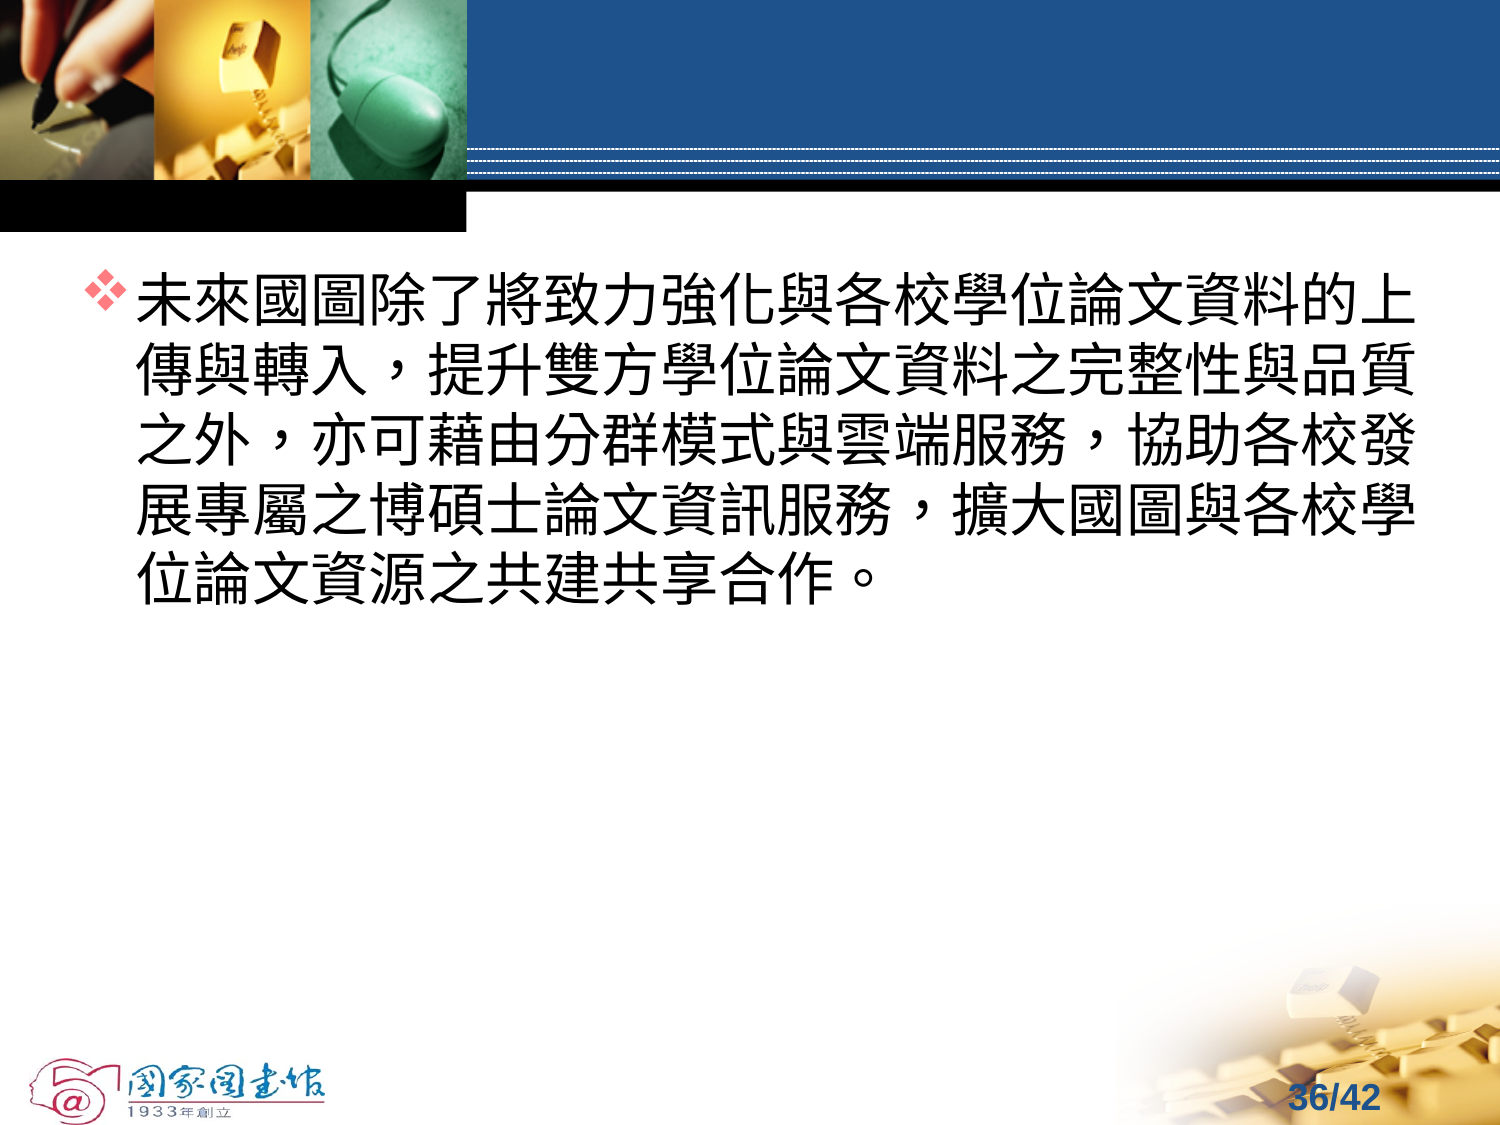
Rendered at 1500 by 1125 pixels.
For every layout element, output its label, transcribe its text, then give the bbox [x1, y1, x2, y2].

picture [29, 1058, 325, 1125]
list 未來國圖除了將致力強化與各校學位論文資料的上傳與轉入，提升雙方學位論文資料之完整性與品質之外，亦可藉由分群模式與雲端服務，協助各校發展專屬之博碩士論文資訊服務，擴大國圖與各校學位論文資源之共建共享合作。 [64, 255, 1440, 953]
